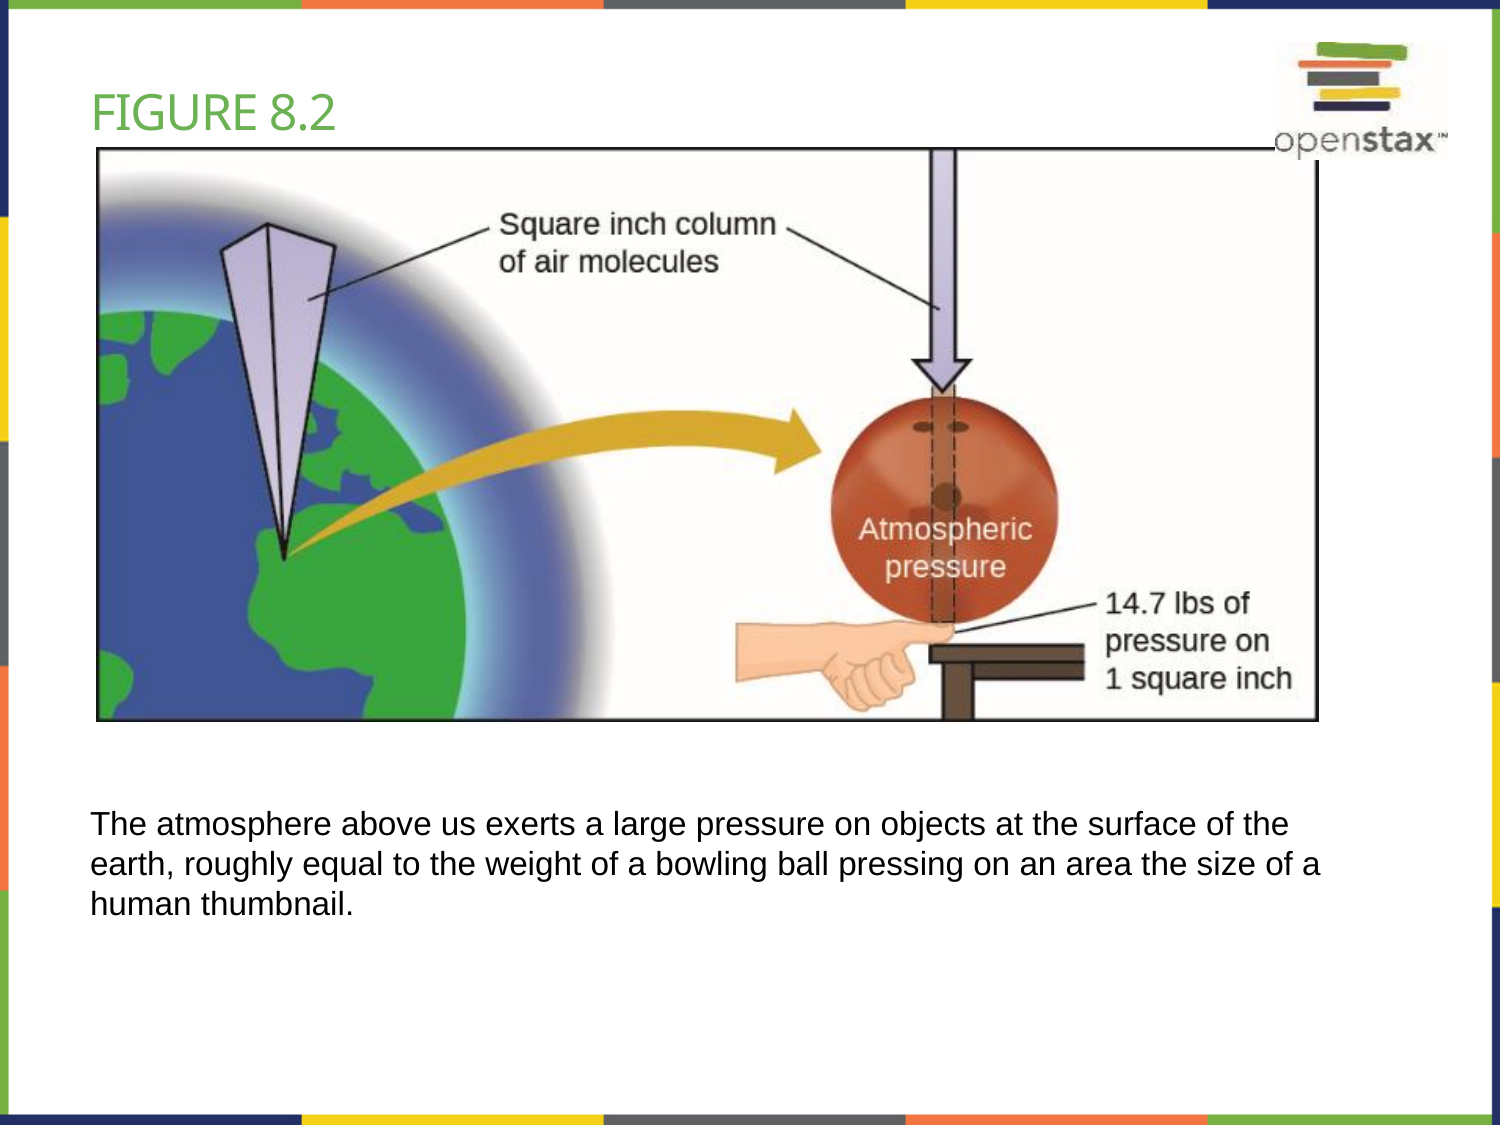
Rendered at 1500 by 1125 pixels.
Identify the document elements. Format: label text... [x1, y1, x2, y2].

list The atmosphere above us exerts a large pressure on objects at the surface of the earth, roughly equal to the weight of a bowling ball pressing on an area the size of a human thumbnail. [75, 794, 1398, 986]
title Figure 8.2 [75, 39, 1398, 147]
picture [0, 0, 1500, 1125]
